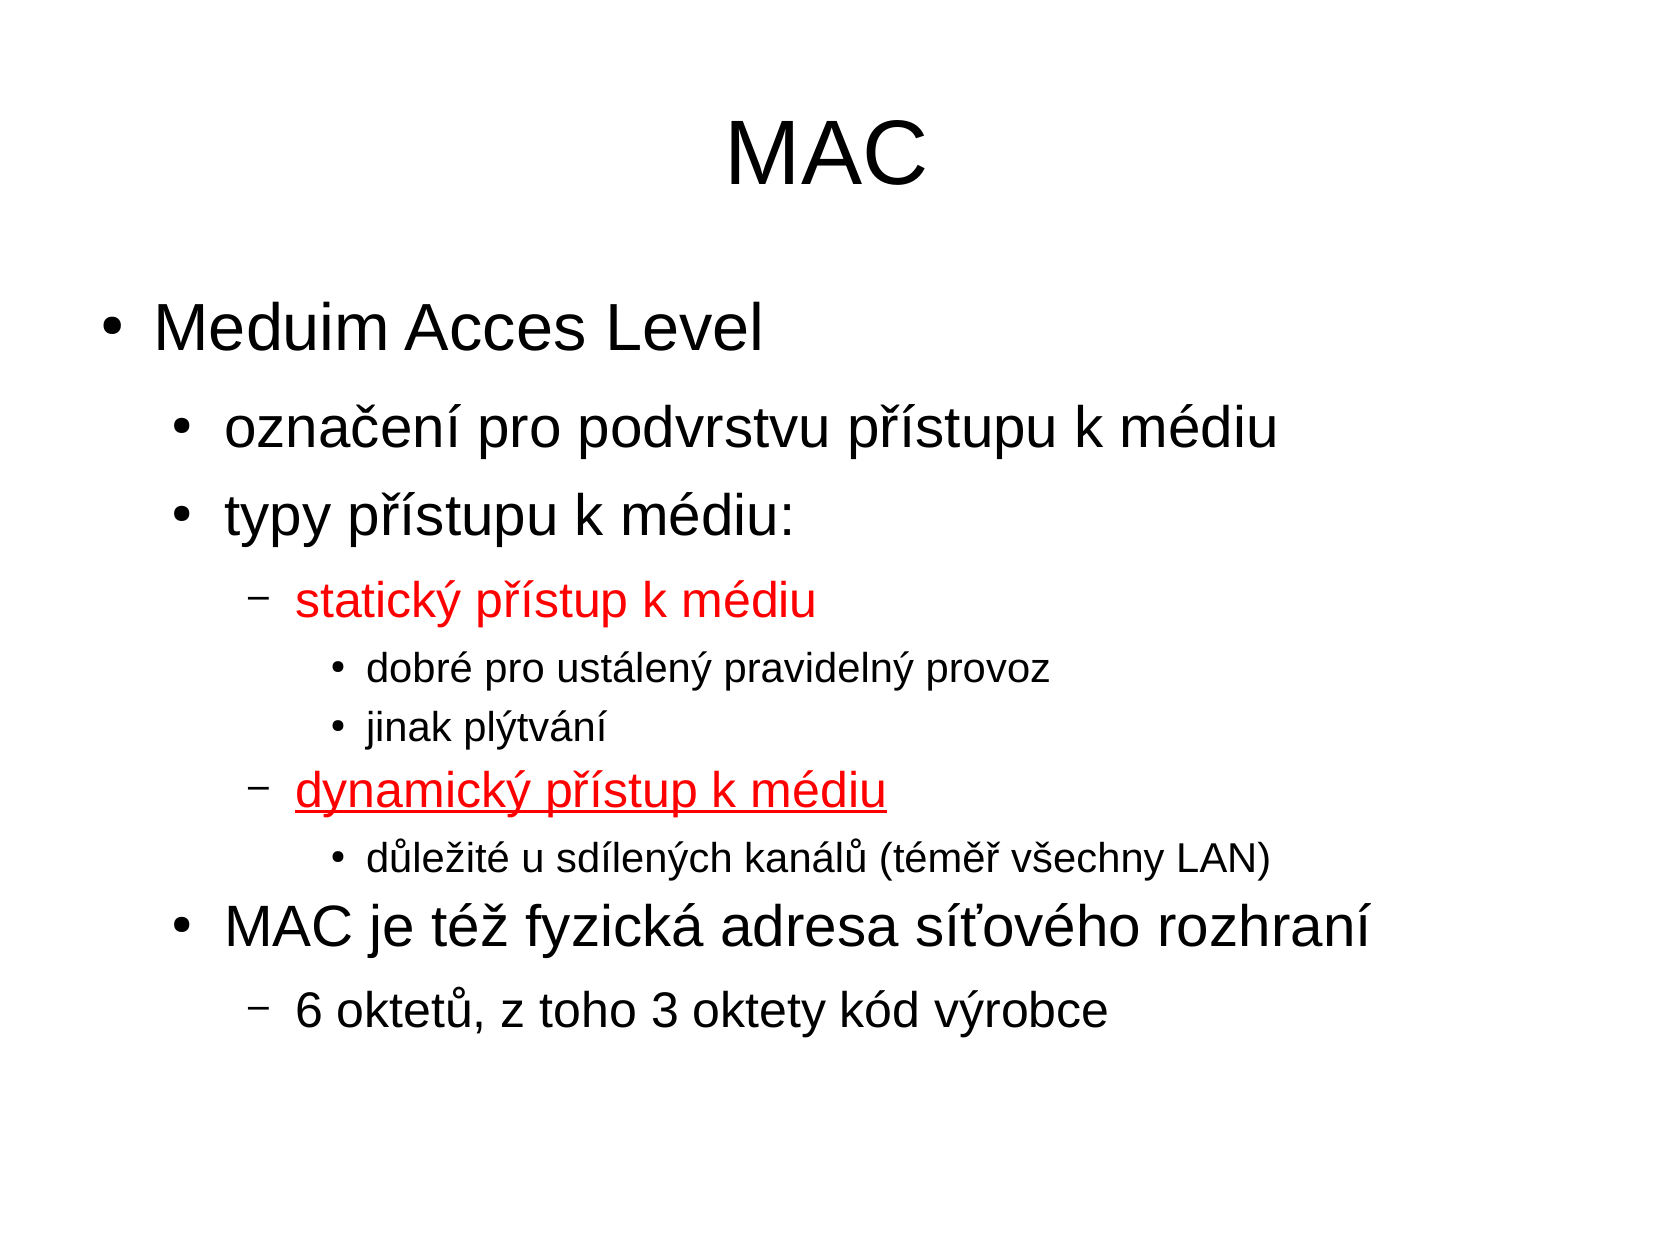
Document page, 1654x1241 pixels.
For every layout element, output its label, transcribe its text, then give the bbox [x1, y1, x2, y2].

title MAC [82, 56, 1571, 250]
list Meduim Acces Level označení pro podvrstvu přístupu k médiu typy přístupu k médiu: statický přístup k médiu dobré pro ustálený pravidelný provoz jinak plýtvání dynamický přístup k médiu důležité u sdílených kanálů (téměř všechny LAN) MAC je též fyzická adresa síťového rozhraní 6 oktetů, z toho 3 oktety kód výrobce [82, 290, 1571, 1094]
